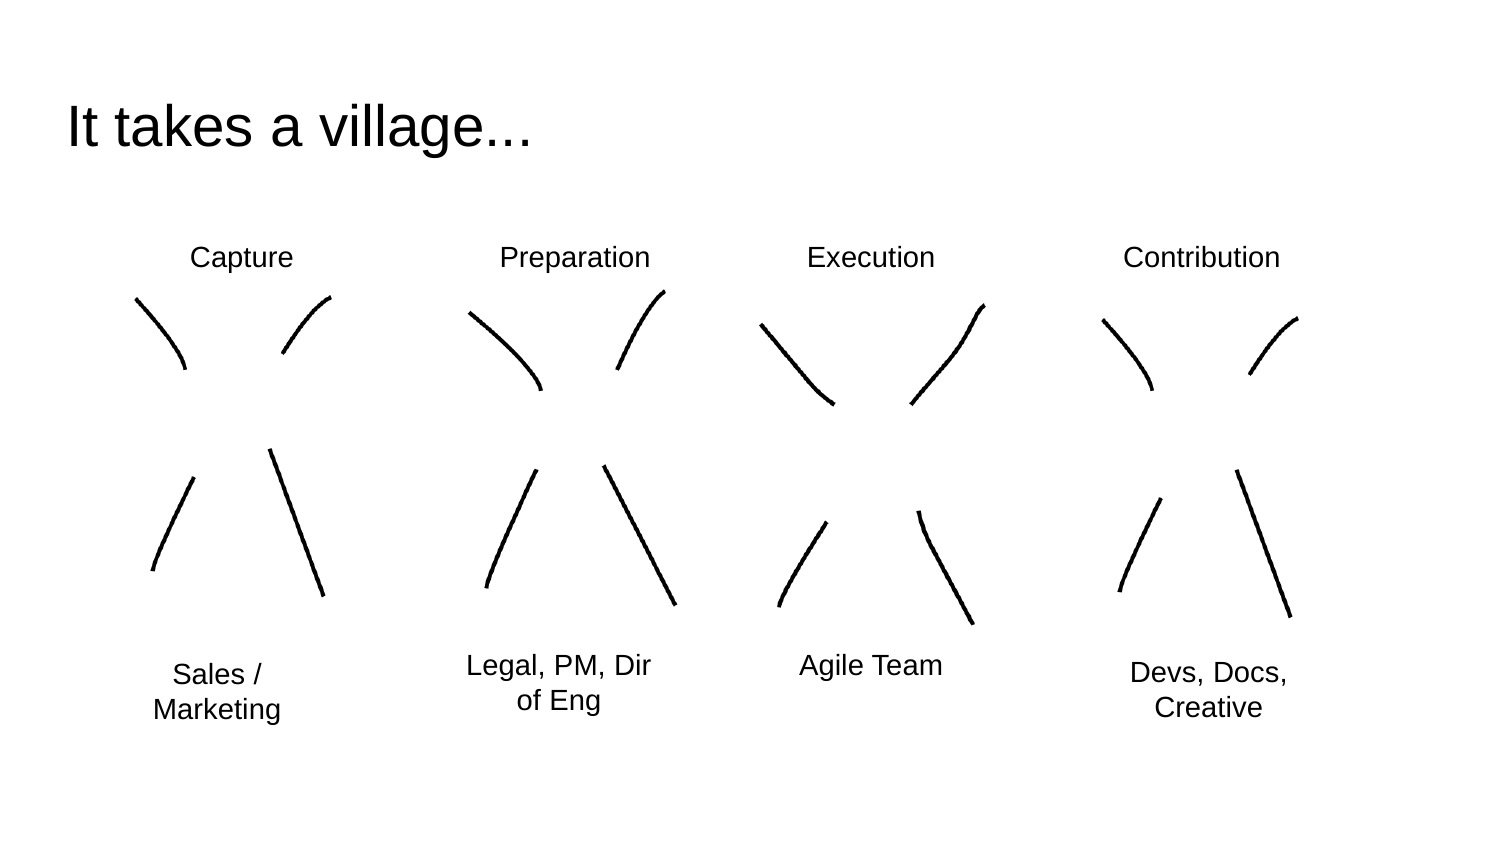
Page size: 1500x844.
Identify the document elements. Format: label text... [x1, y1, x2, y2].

text_box Devs, Docs, Creative [1097, 638, 1320, 688]
text_box Preparation [480, 223, 670, 268]
picture [738, 279, 1004, 641]
text_box Contribution [1069, 223, 1335, 268]
text_box Capture [146, 223, 338, 268]
list [51, 189, 1449, 750]
text_box Execution [788, 223, 954, 268]
picture [456, 278, 722, 622]
text_box Agile Team [760, 631, 983, 677]
text_box Sales / Marketing [134, 640, 300, 686]
text_box Legal, PM, Dir of Eng [448, 631, 670, 677]
picture [1083, 288, 1335, 632]
picture [116, 267, 368, 611]
title It takes a village... [51, 72, 1449, 167]
